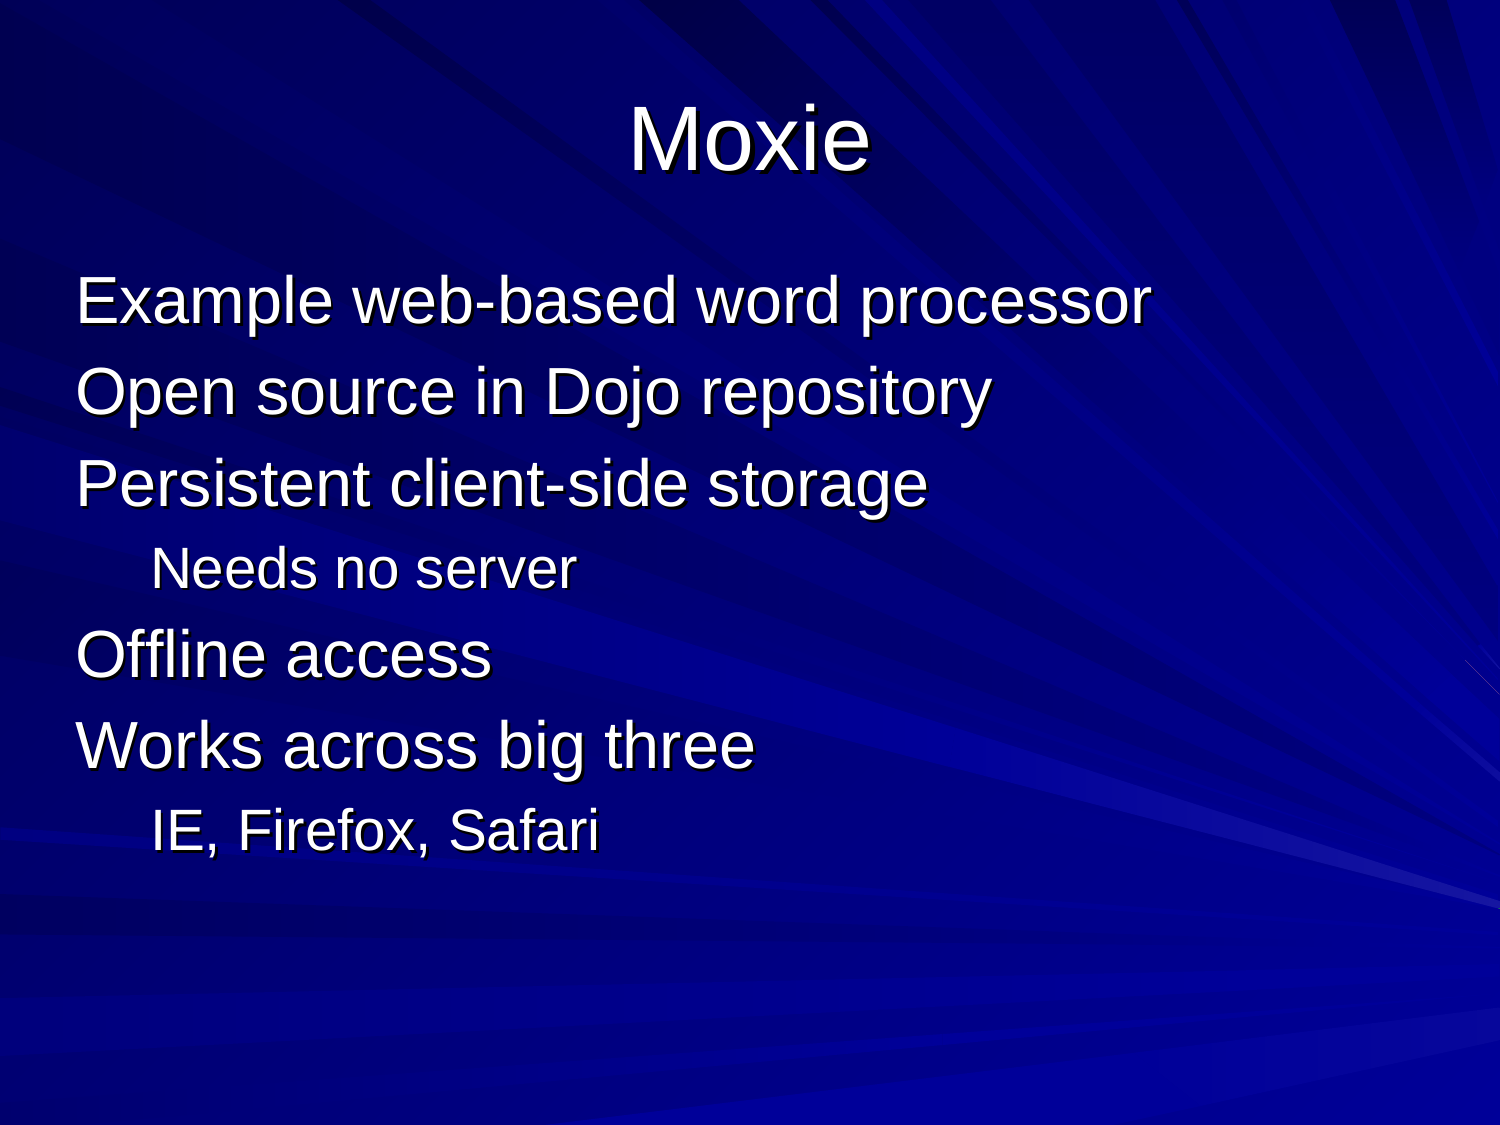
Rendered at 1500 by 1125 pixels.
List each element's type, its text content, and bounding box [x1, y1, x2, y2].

title Moxie [75, 51, 1425, 226]
list Example web-based word processor Open source in Dojo repository Persistent client-side storage Needs no server Offline access Works across big three IE, Firefox, Safari [75, 263, 1425, 993]
